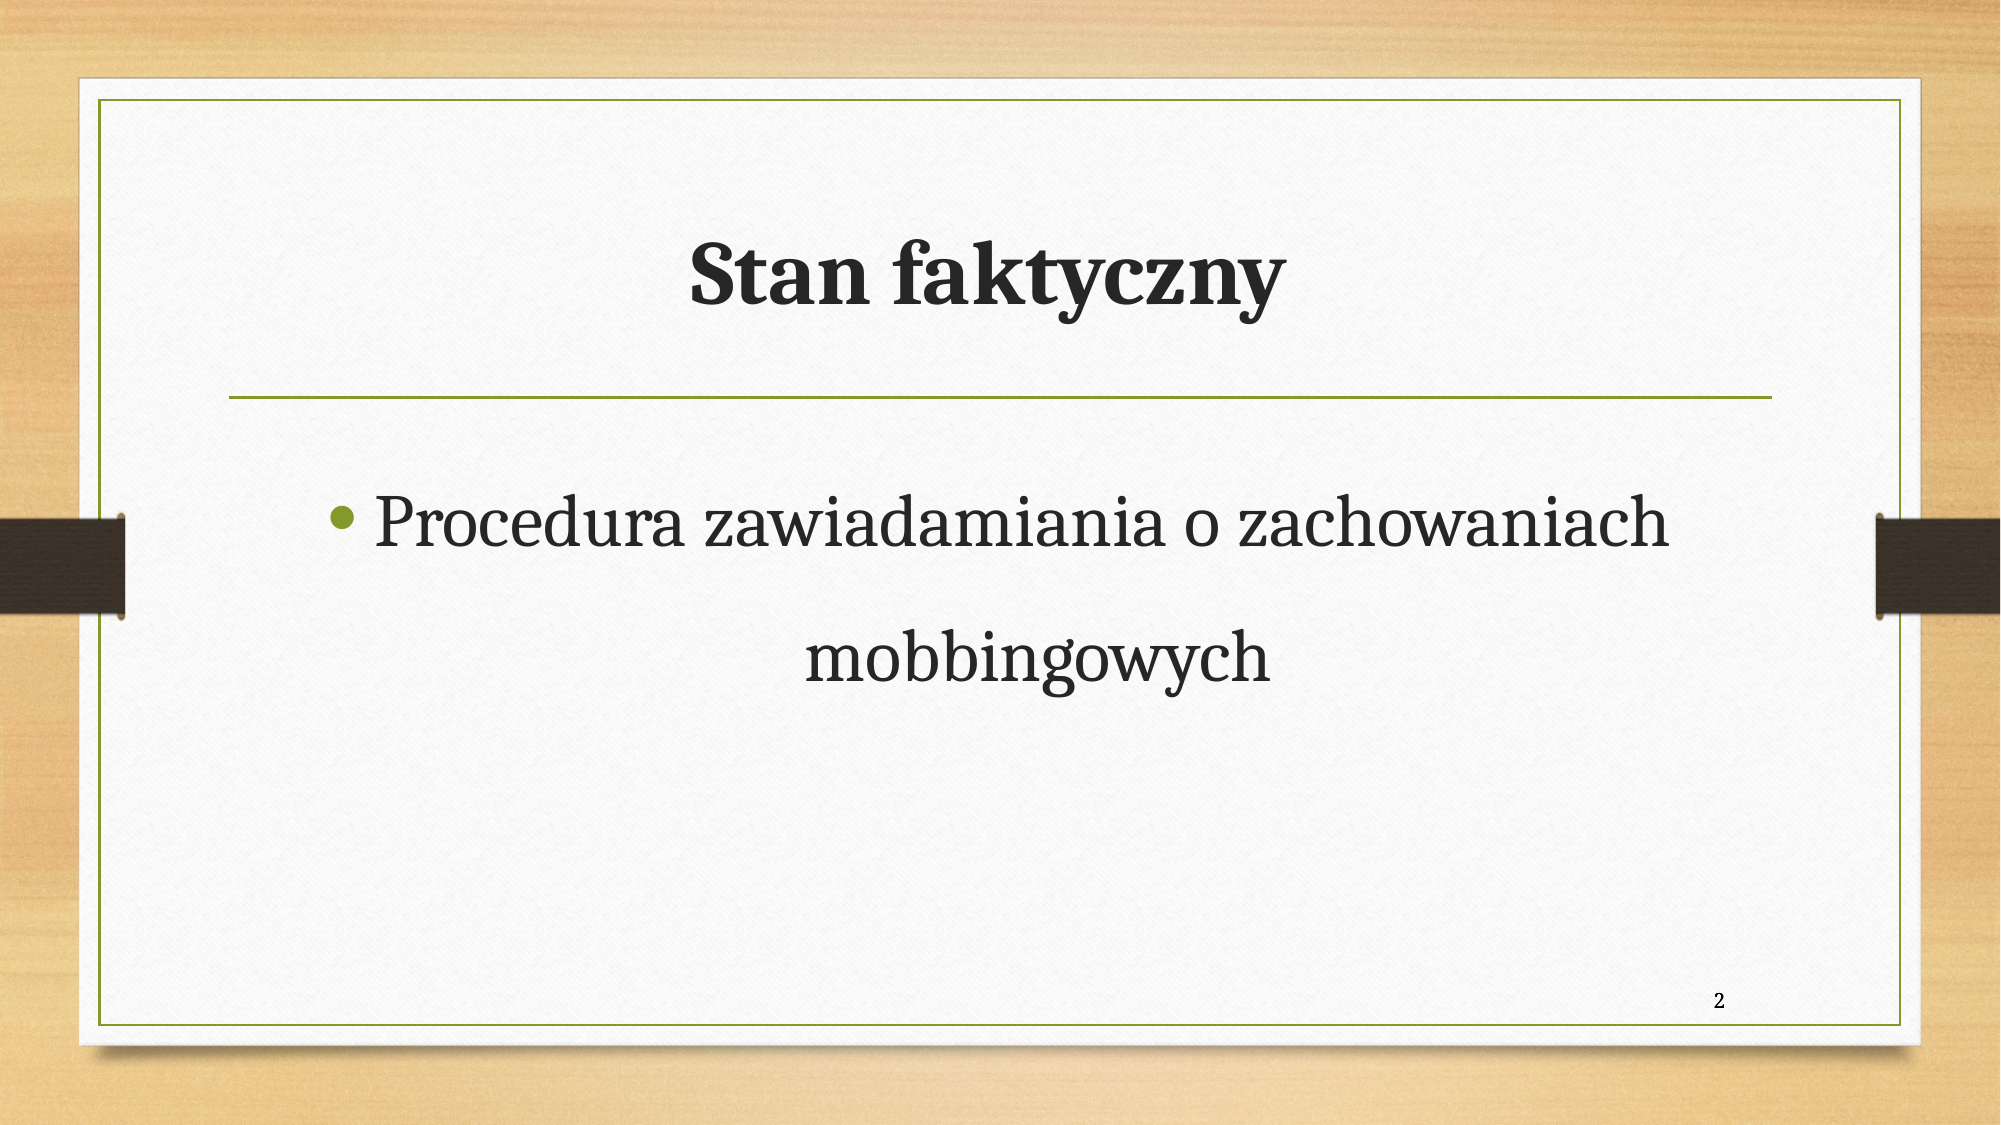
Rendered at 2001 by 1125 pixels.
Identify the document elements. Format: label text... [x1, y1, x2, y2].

list Procedura zawiadamiania o zachowaniach mobbingowych [212, 419, 1788, 964]
text_box [1698, 979, 1788, 1026]
title Stan faktyczny [212, 161, 1788, 376]
